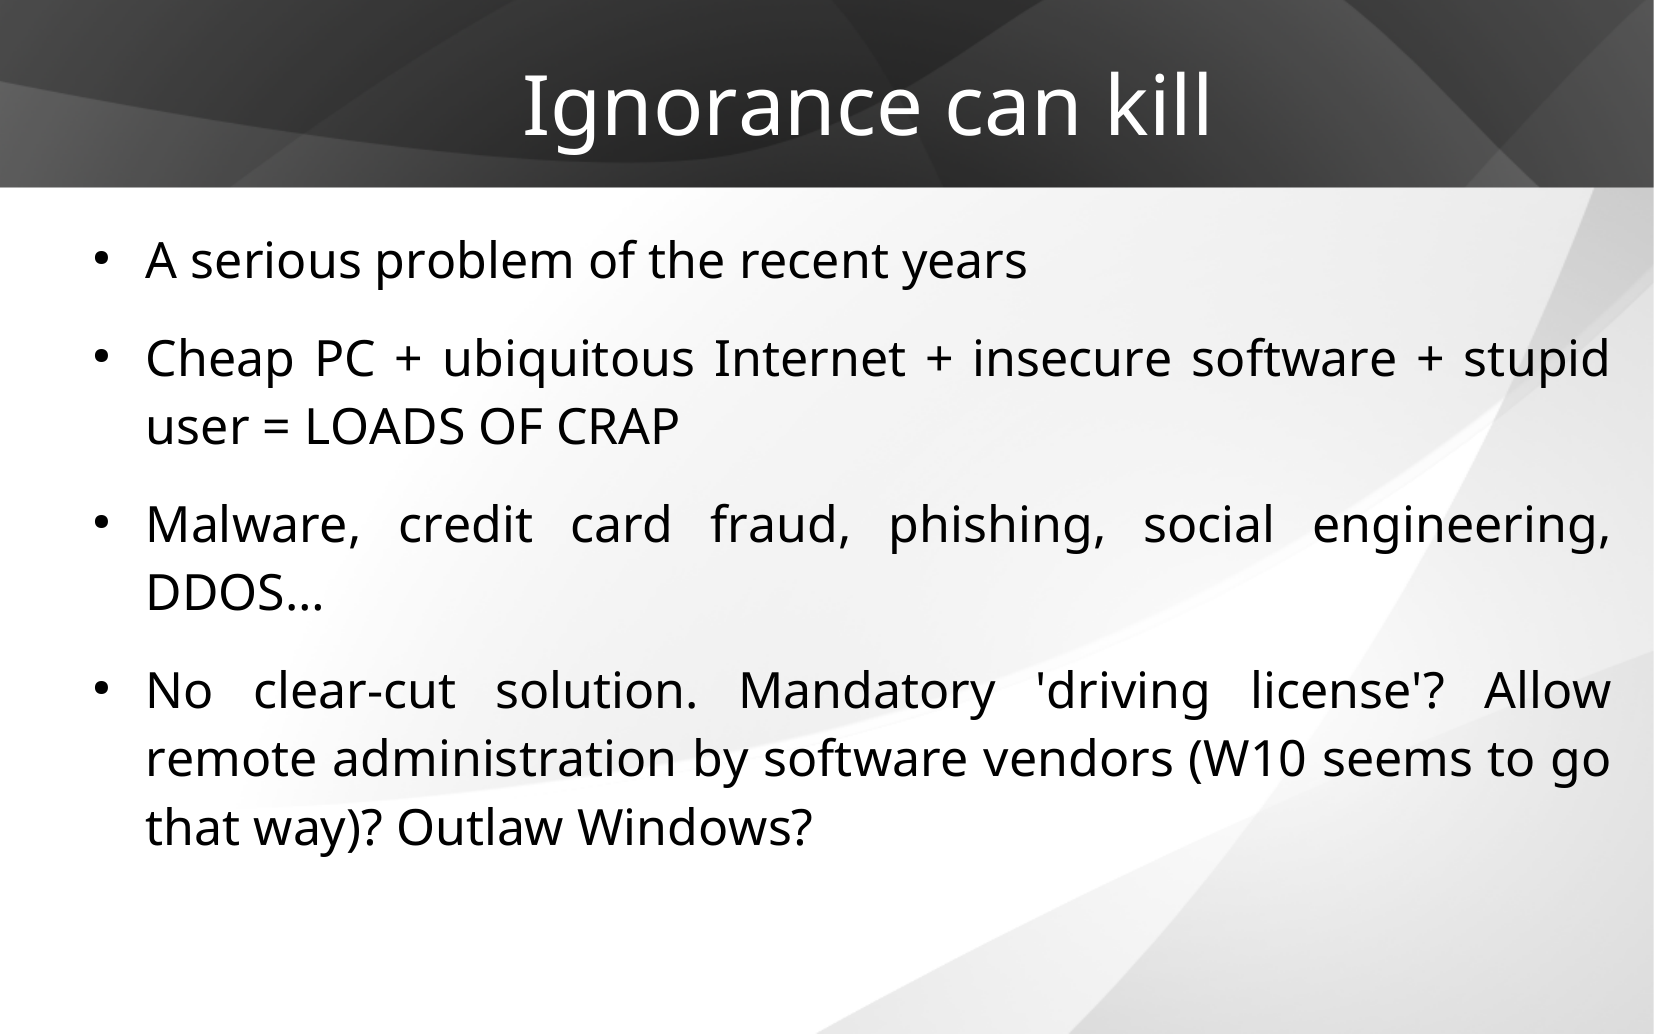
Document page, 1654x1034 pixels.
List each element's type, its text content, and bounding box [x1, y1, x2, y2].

picture [0, 0, 1654, 1034]
list A serious problem of the recent years Cheap PC + ubiquitous Internet + insecure software + stupid user = LOADS OF CRAP Malware, credit card fraud, phishing, social engineering, DDOS… No clear-cut solution. Mandatory 'driving license'? Allow remote administration by software vendors (W10 seems to go that way)? Outlaw Windows? [75, 225, 1613, 1013]
title Ignorance can kill [124, 0, 1613, 208]
